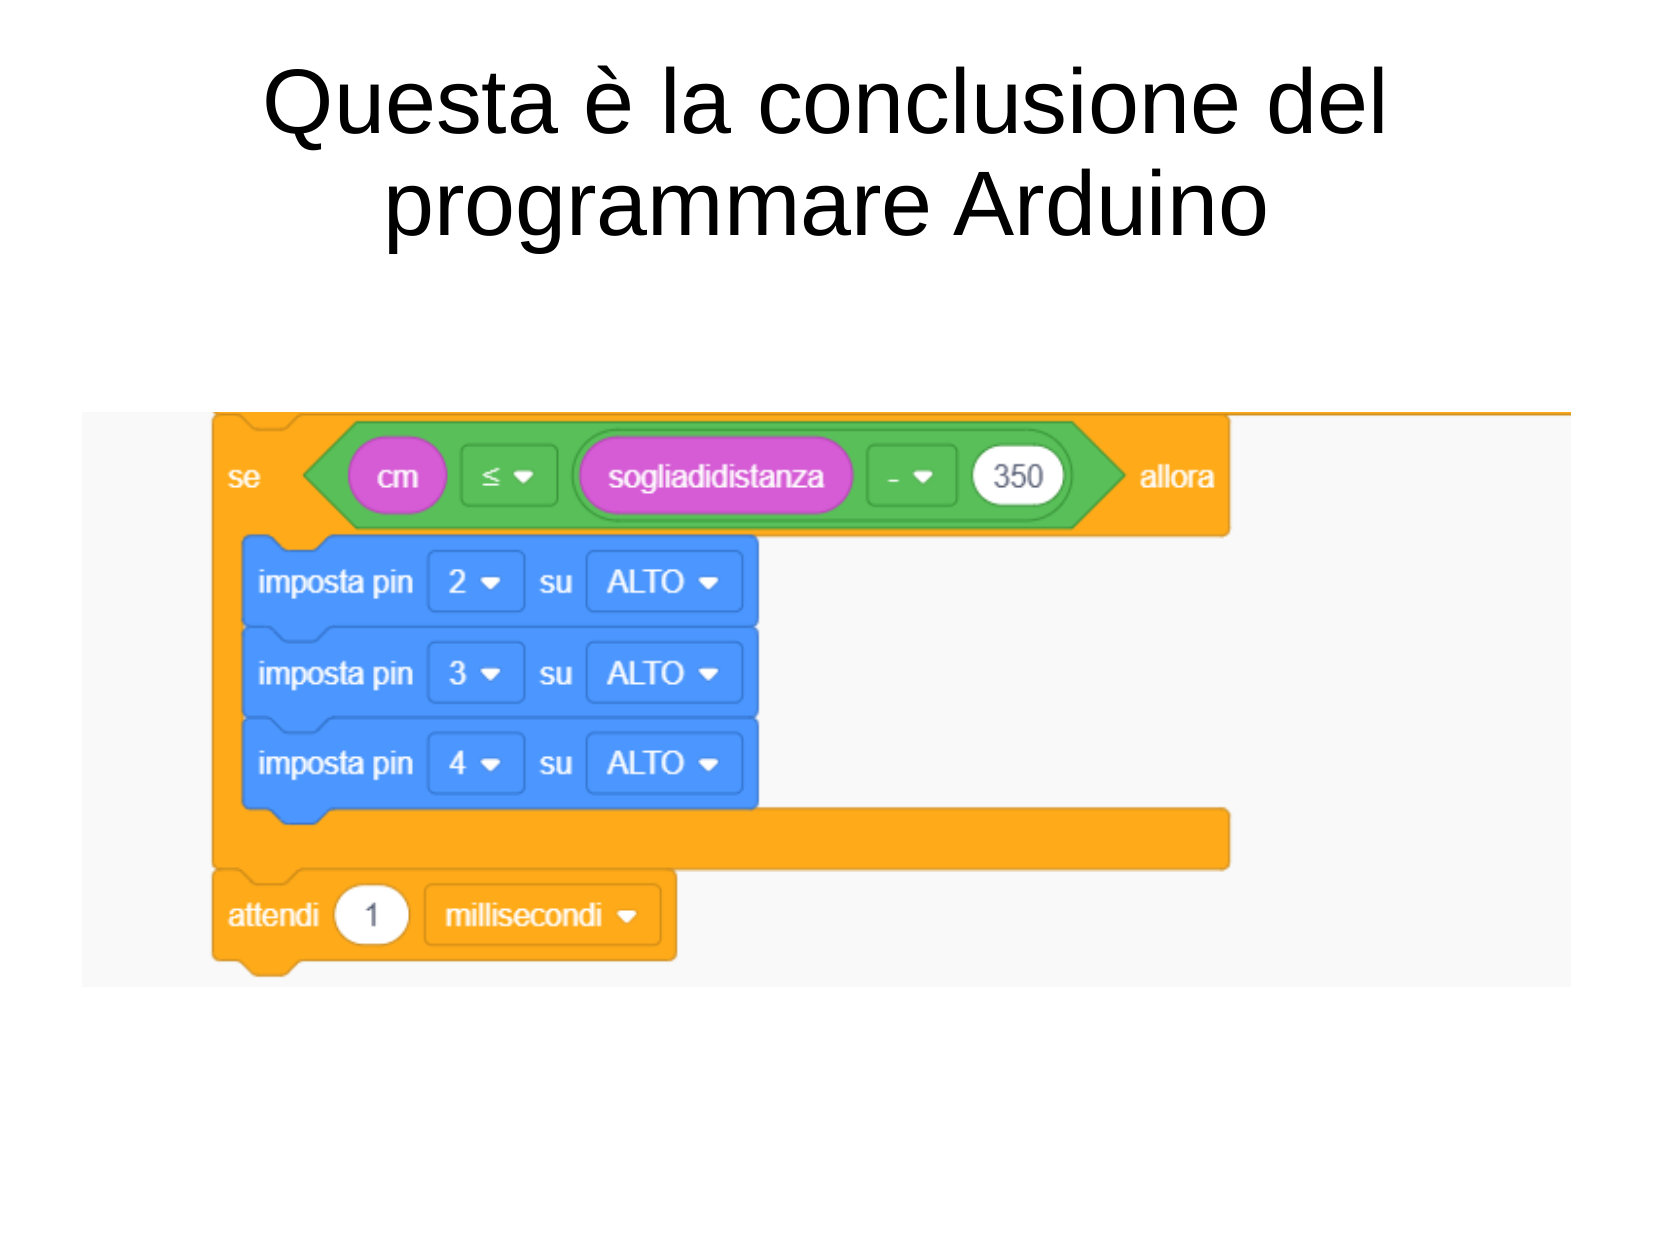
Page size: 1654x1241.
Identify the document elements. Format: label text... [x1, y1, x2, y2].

title Questa è la conclusione del programmare Arduino [82, 49, 1571, 257]
picture [82, 412, 1571, 987]
